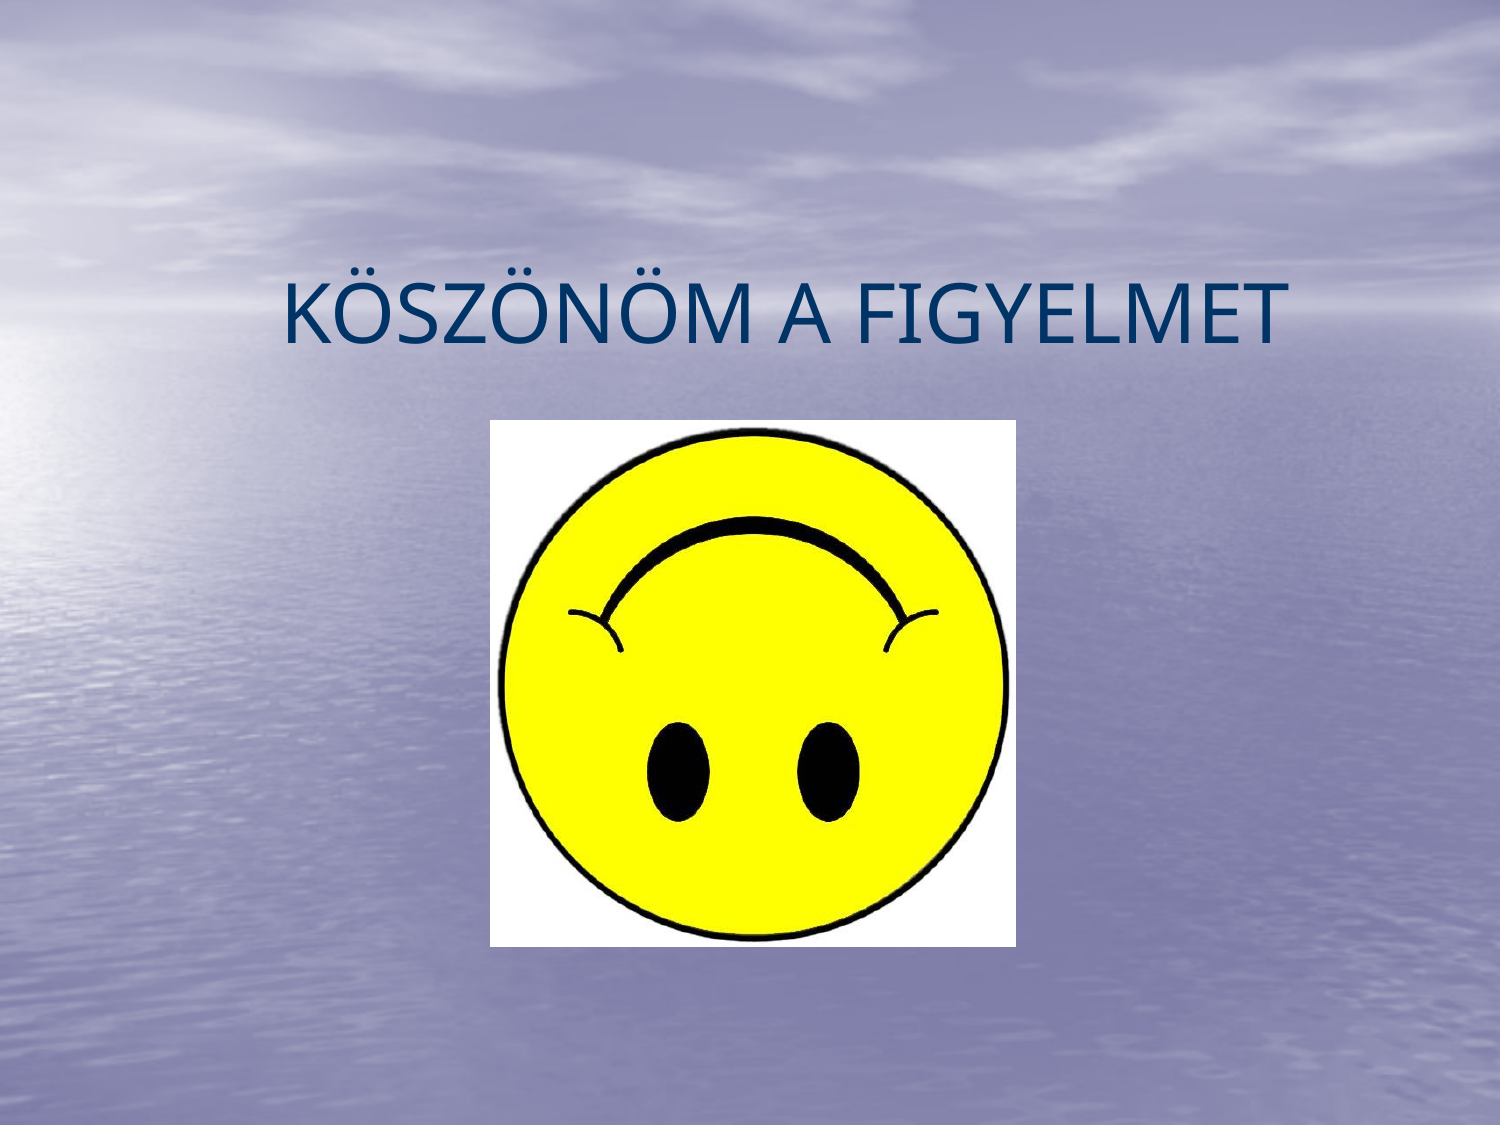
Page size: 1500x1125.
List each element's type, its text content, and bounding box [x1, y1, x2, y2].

title KÖSZÖNÖM A FIGYELMET [242, 196, 1329, 424]
picture [0, 0, 1500, 1125]
